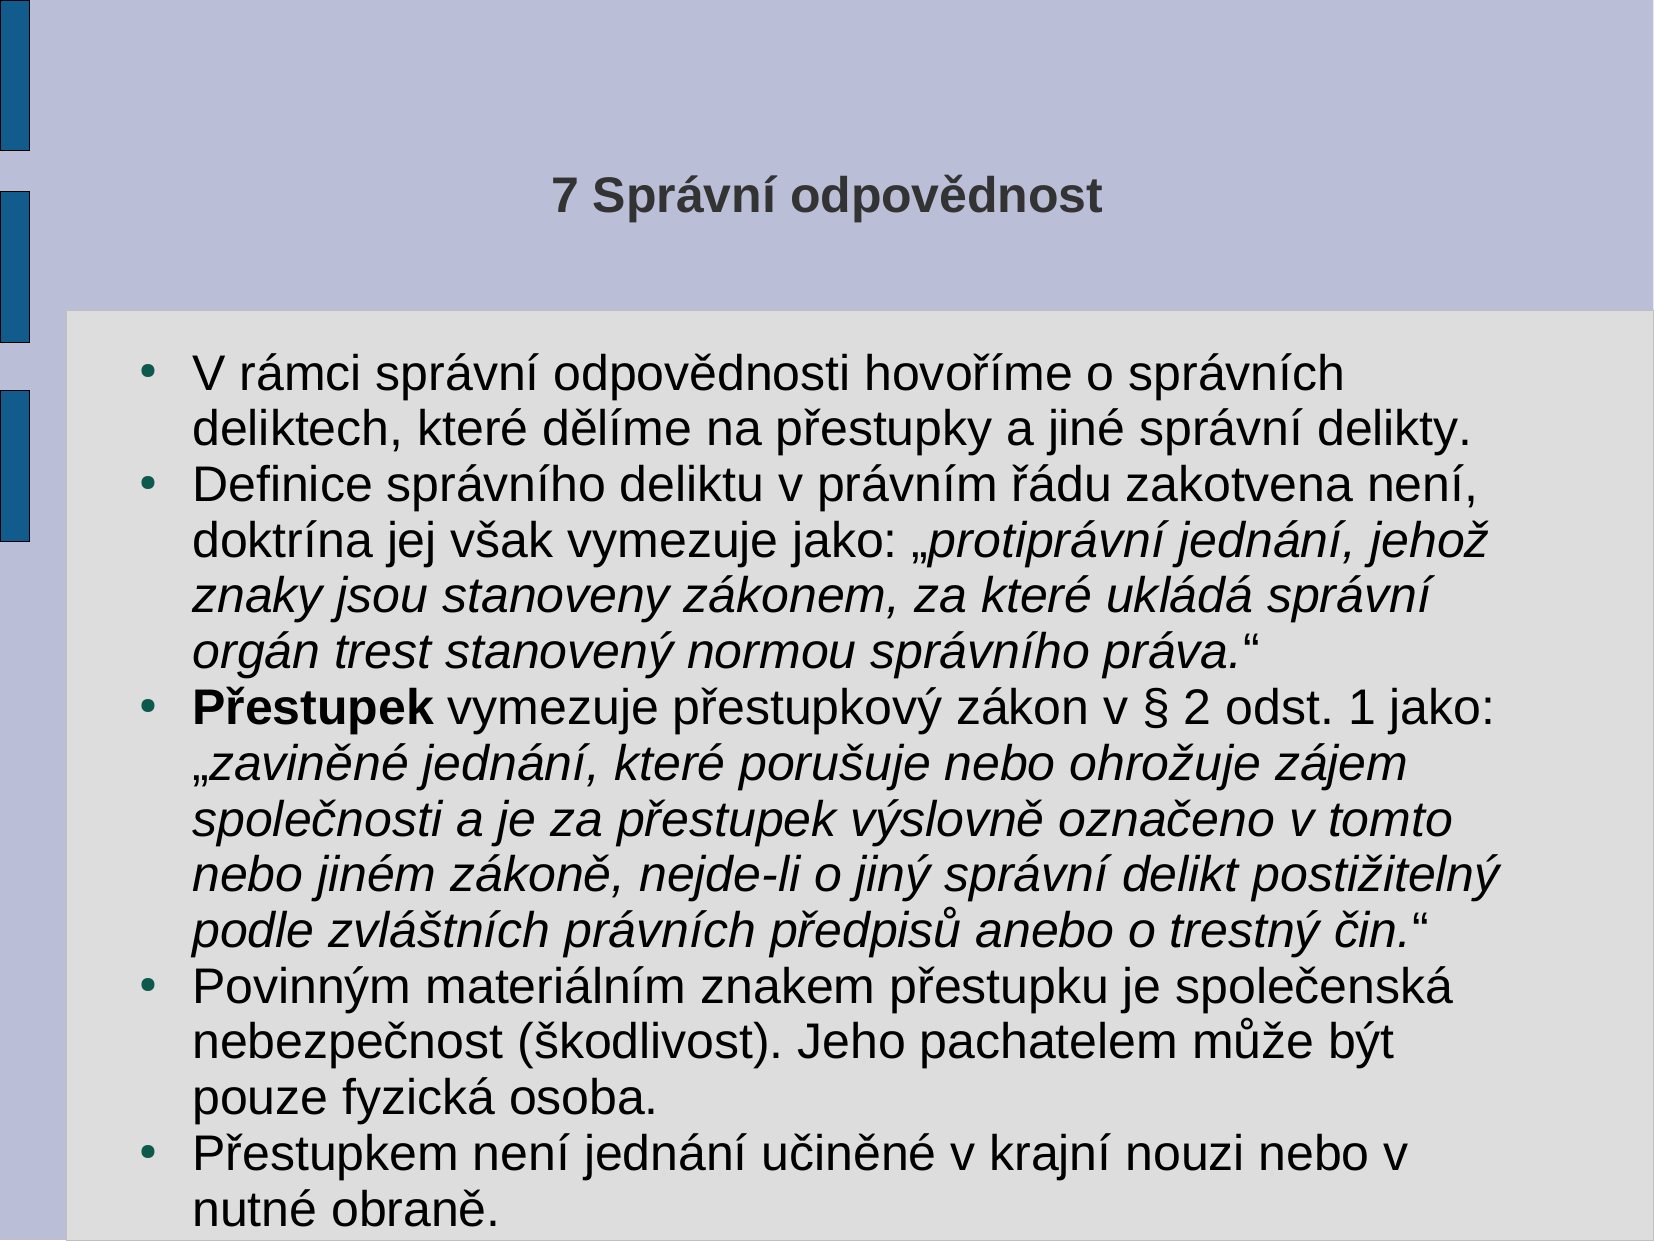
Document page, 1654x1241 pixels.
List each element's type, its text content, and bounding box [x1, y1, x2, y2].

list V rámci správní odpovědnosti hovoříme o správních deliktech, které dělíme na přestupky a jiné správní delikty. Definice správního deliktu v právním řádu zakotvena není, doktrína jej však vymezuje jako: „protiprávní jednání, jehož znaky jsou stanoveny zákonem, za které ukládá správní orgán trest stanovený normou správního práva.“ Přestupek vymezuje přestupkový zákon v § 2 odst. 1 jako: „zaviněné jednání, které porušuje nebo ohrožuje zájem společnosti a je za přestupek výslovně označeno v tomto nebo jiném zákoně, nejde-li o jiný správní delikt postižitelný podle zvláštních právních předpisů anebo o trestný čin.“ Povinným materiálním znakem přestupku je společenská nebezpečnost (škodlivost). Jeho pachatelem může být pouze fyzická osoba. Přestupkem není jednání učiněné v krajní nouzi nebo v nutné obraně. [121, 344, 1534, 1238]
title 7 Správní odpovědnost [121, 91, 1534, 299]
